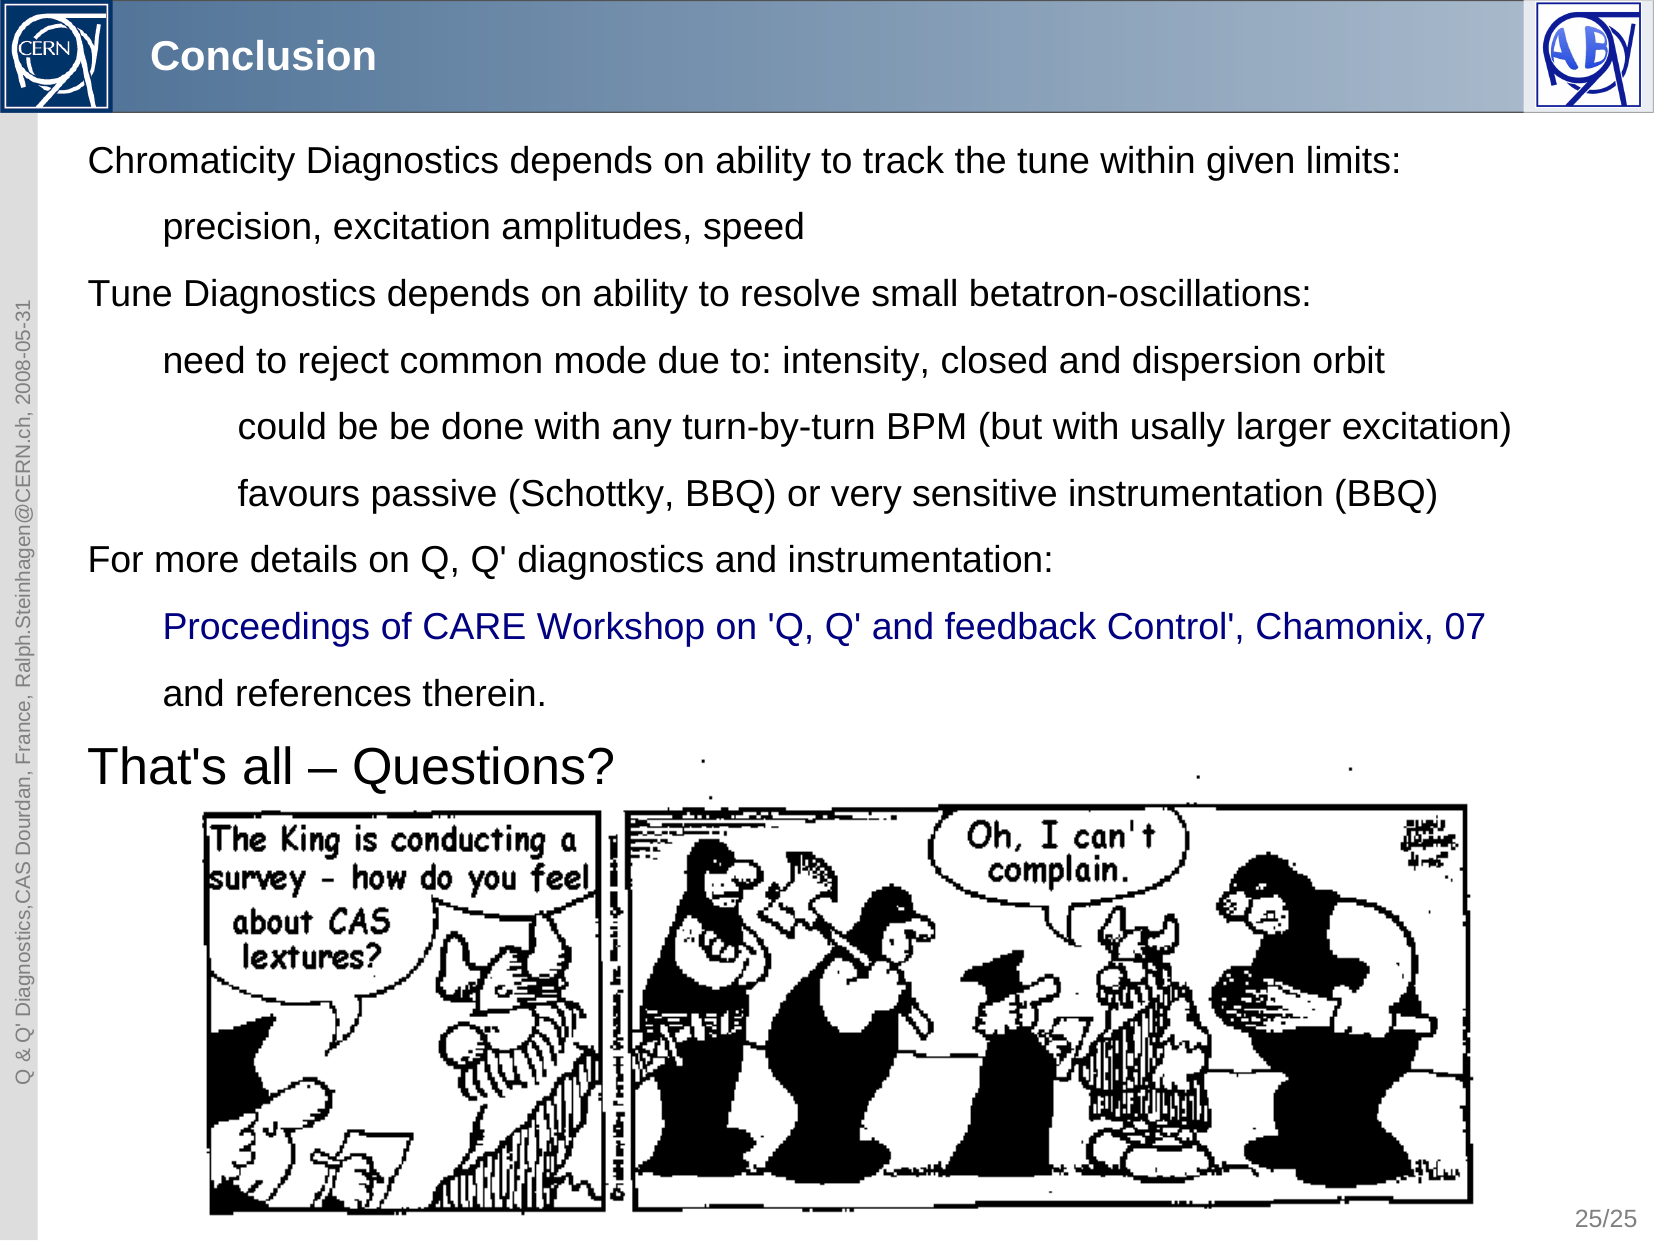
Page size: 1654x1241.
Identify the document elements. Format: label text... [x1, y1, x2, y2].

list Chromaticity Diagnostics depends on ability to track the tune within given limits: precision, excitation amplitudes, speed Tune Diagnostics depends on ability to resolve small betatron-oscillations: need to reject common mode due to: intensity, closed and dispersion orbit could be be done with any turn-by-turn BPM (but with usally larger excitation) favours passive (Schottky, BBQ) or very sensitive instrumentation (BBQ) For more details on Q, Q' diagnostics and instrumentation: Proceedings of CARE Workshop on 'Q, Q' and feedback Control', Chamonix, 07 and references therein. That's all – Questions? [87, 137, 1593, 1175]
picture [1535, 1, 1642, 108]
title Conclusion [150, 0, 1514, 113]
picture [170, 1175, 1500, 1236]
picture [0, 0, 113, 113]
